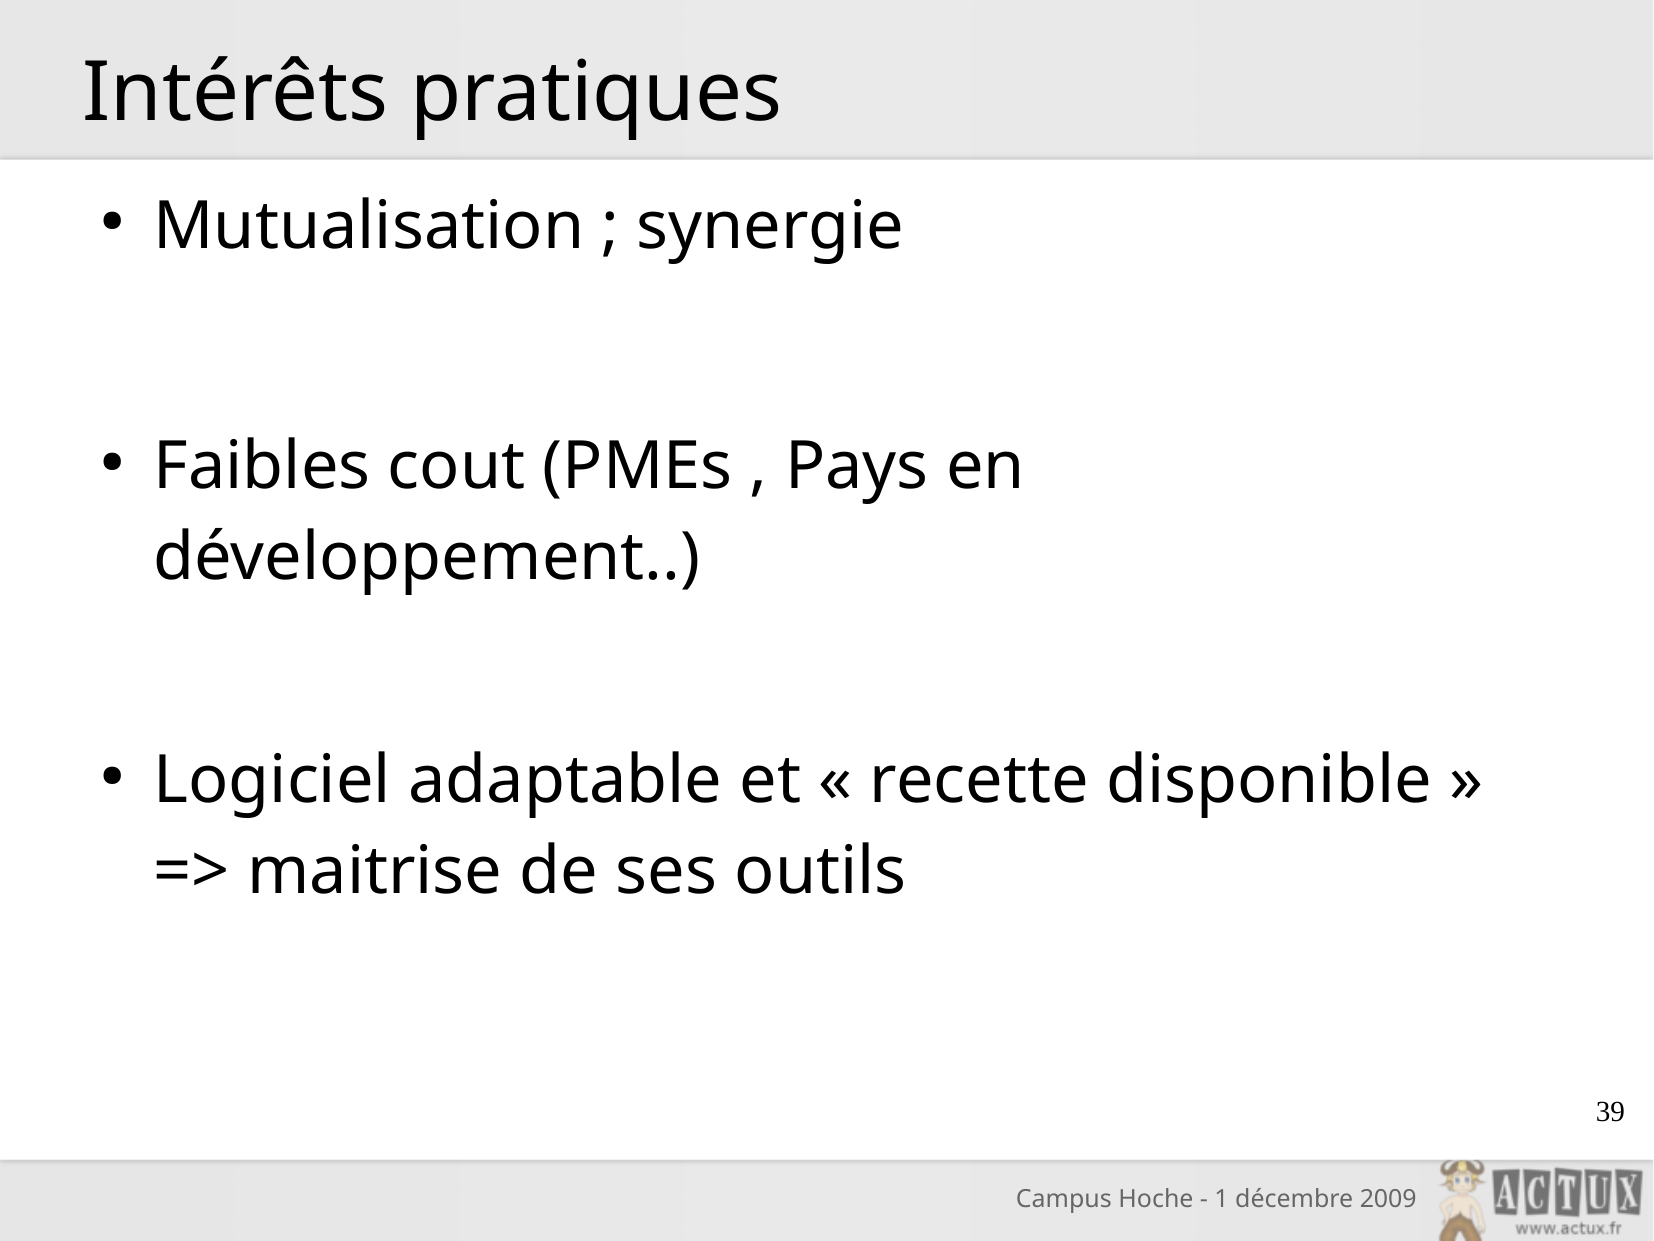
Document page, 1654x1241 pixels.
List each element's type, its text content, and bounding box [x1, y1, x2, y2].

title Intérêts pratiques [82, 36, 1571, 141]
picture [0, 0, 1654, 1241]
list Mutualisation ; synergie Faibles cout (PMEs , Pays en développement..) Logiciel adaptable et « recette disponible » => maitrise de ses outils [82, 177, 1571, 1094]
